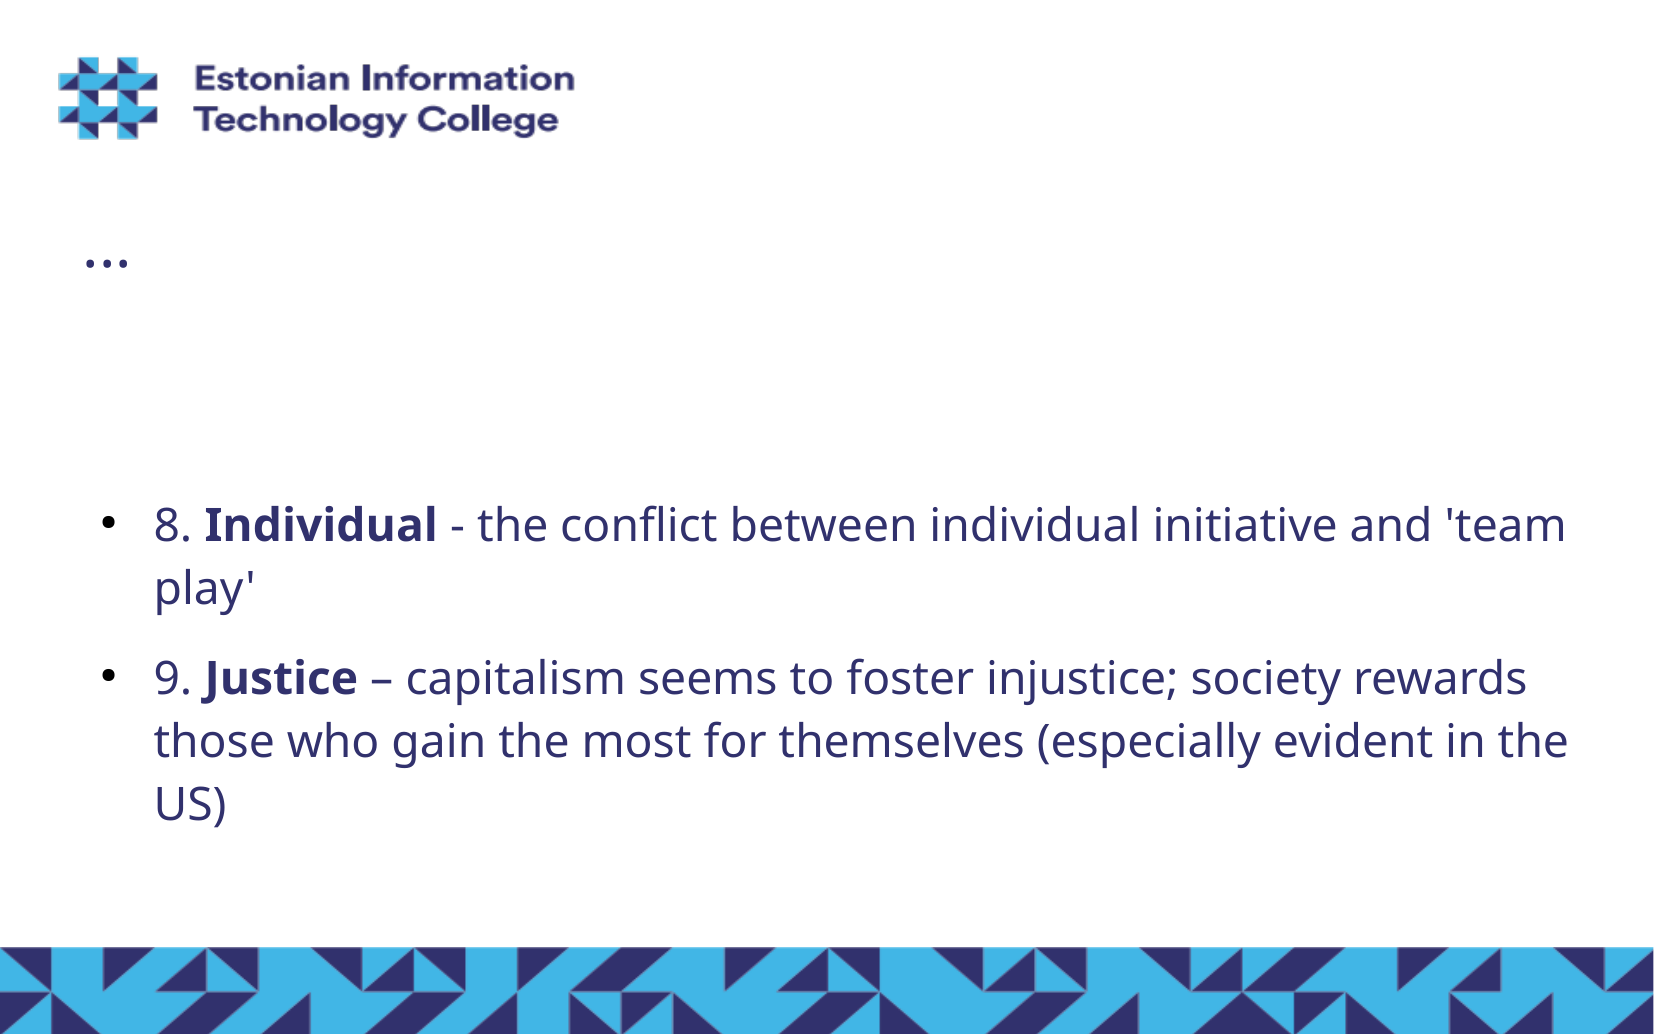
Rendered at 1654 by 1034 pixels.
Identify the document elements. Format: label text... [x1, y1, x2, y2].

list 8. Individual - the conflict between individual initiative and 'team play' 9. Justice – capitalism seems to foster injustice; society rewards those who gain the most for themselves (especially evident in the US) [82, 492, 1571, 924]
title ... [82, 157, 1571, 331]
